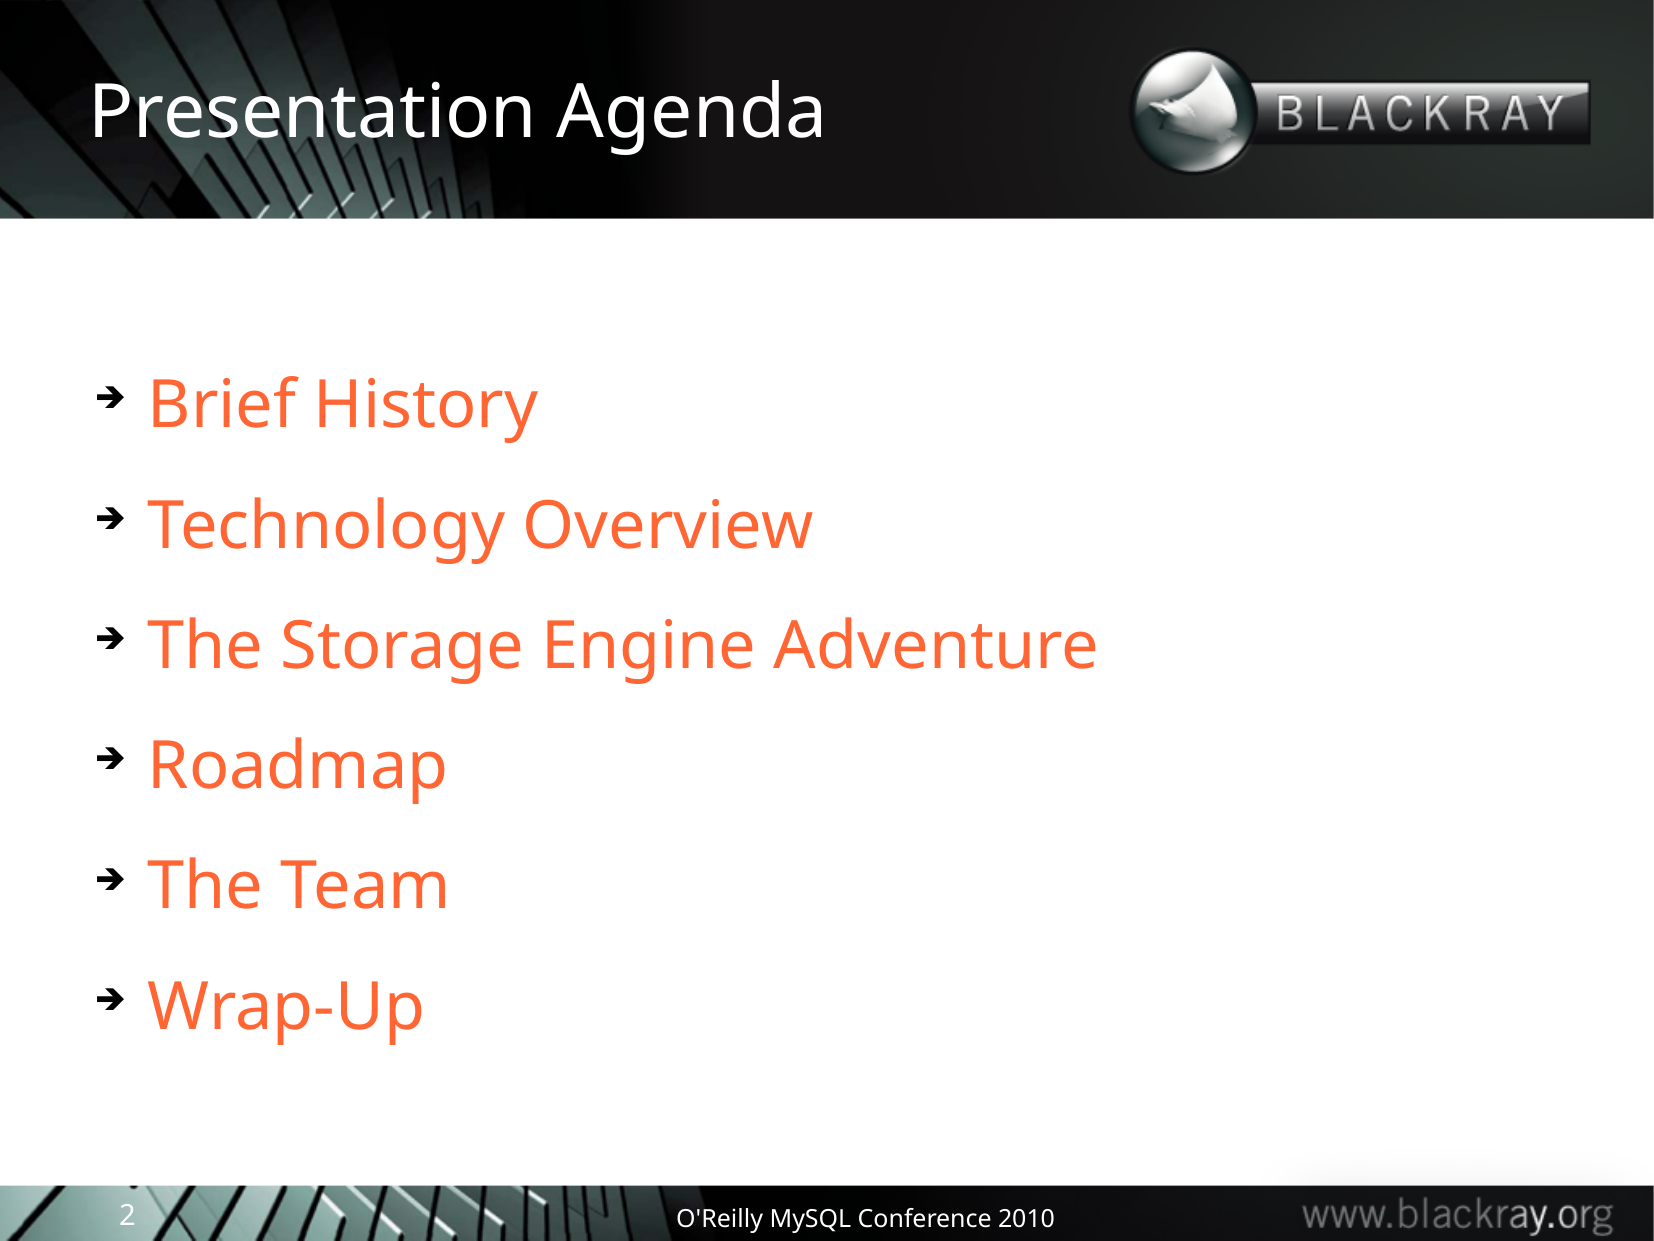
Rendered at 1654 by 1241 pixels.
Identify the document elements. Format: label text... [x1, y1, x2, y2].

title Presentation Agenda [88, 38, 1577, 178]
picture [0, 0, 1654, 1241]
list Brief History Technology Overview The Storage Engine Adventure Roadmap The Team Wrap-Up [76, 236, 1625, 1152]
